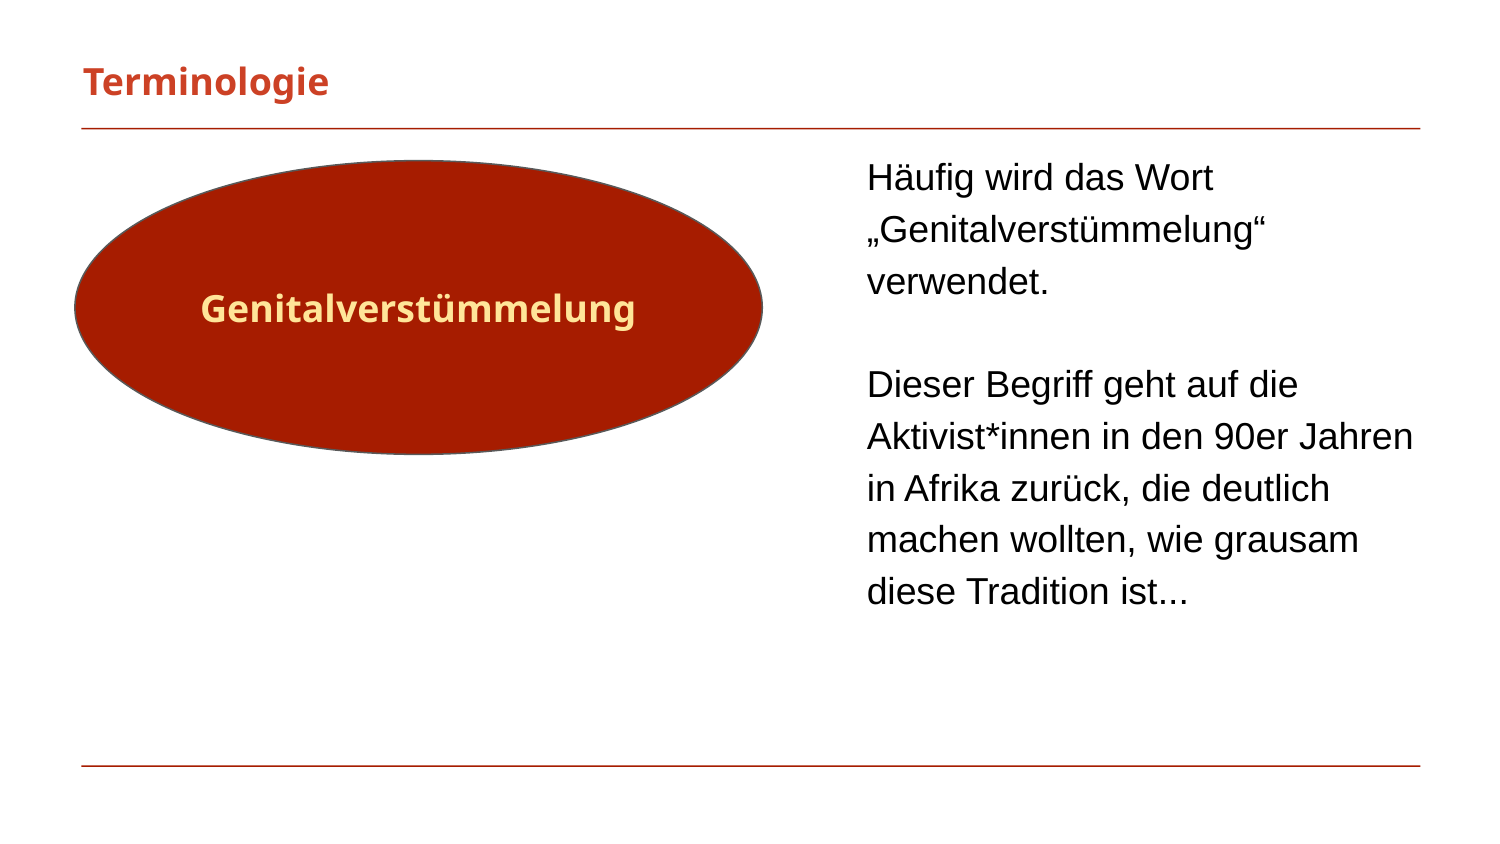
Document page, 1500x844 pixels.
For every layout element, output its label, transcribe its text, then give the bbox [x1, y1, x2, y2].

text_box Terminologie [67, 43, 1078, 117]
text_box Häufig wird das Wort „Genitalverstümmelung“ verwendet. Dieser Begriff geht auf die Aktivist*innen in den 90er Jahren in Afrika zurück, die deutlich machen wollten, wie grausam diese Tradition ist... [851, 131, 1458, 238]
text_box Genitalverstümmelung [74, 160, 763, 455]
